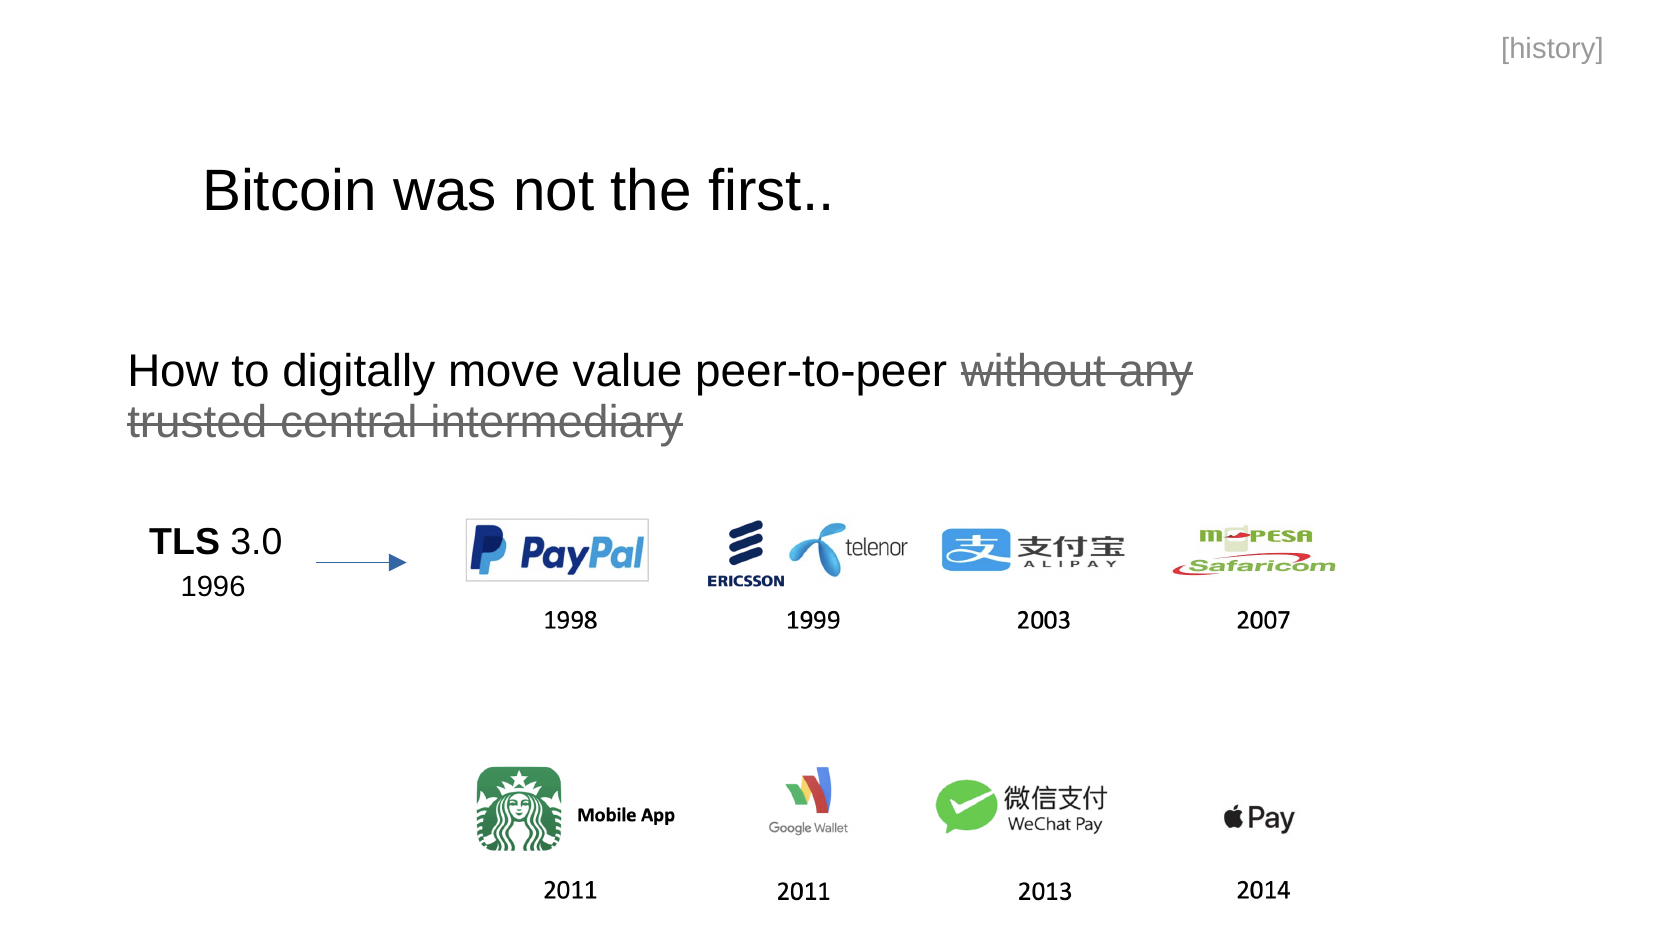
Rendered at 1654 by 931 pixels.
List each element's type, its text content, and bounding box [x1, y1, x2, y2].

text_box [history] [1486, 24, 1627, 86]
text_box Bitcoin was not the first.. [187, 150, 938, 263]
text_box TLS 3.0 1996 [134, 513, 322, 612]
picture [450, 495, 1351, 925]
text_box How to digitally move value peer-to-peer without any trusted central intermediary [112, 337, 1576, 488]
